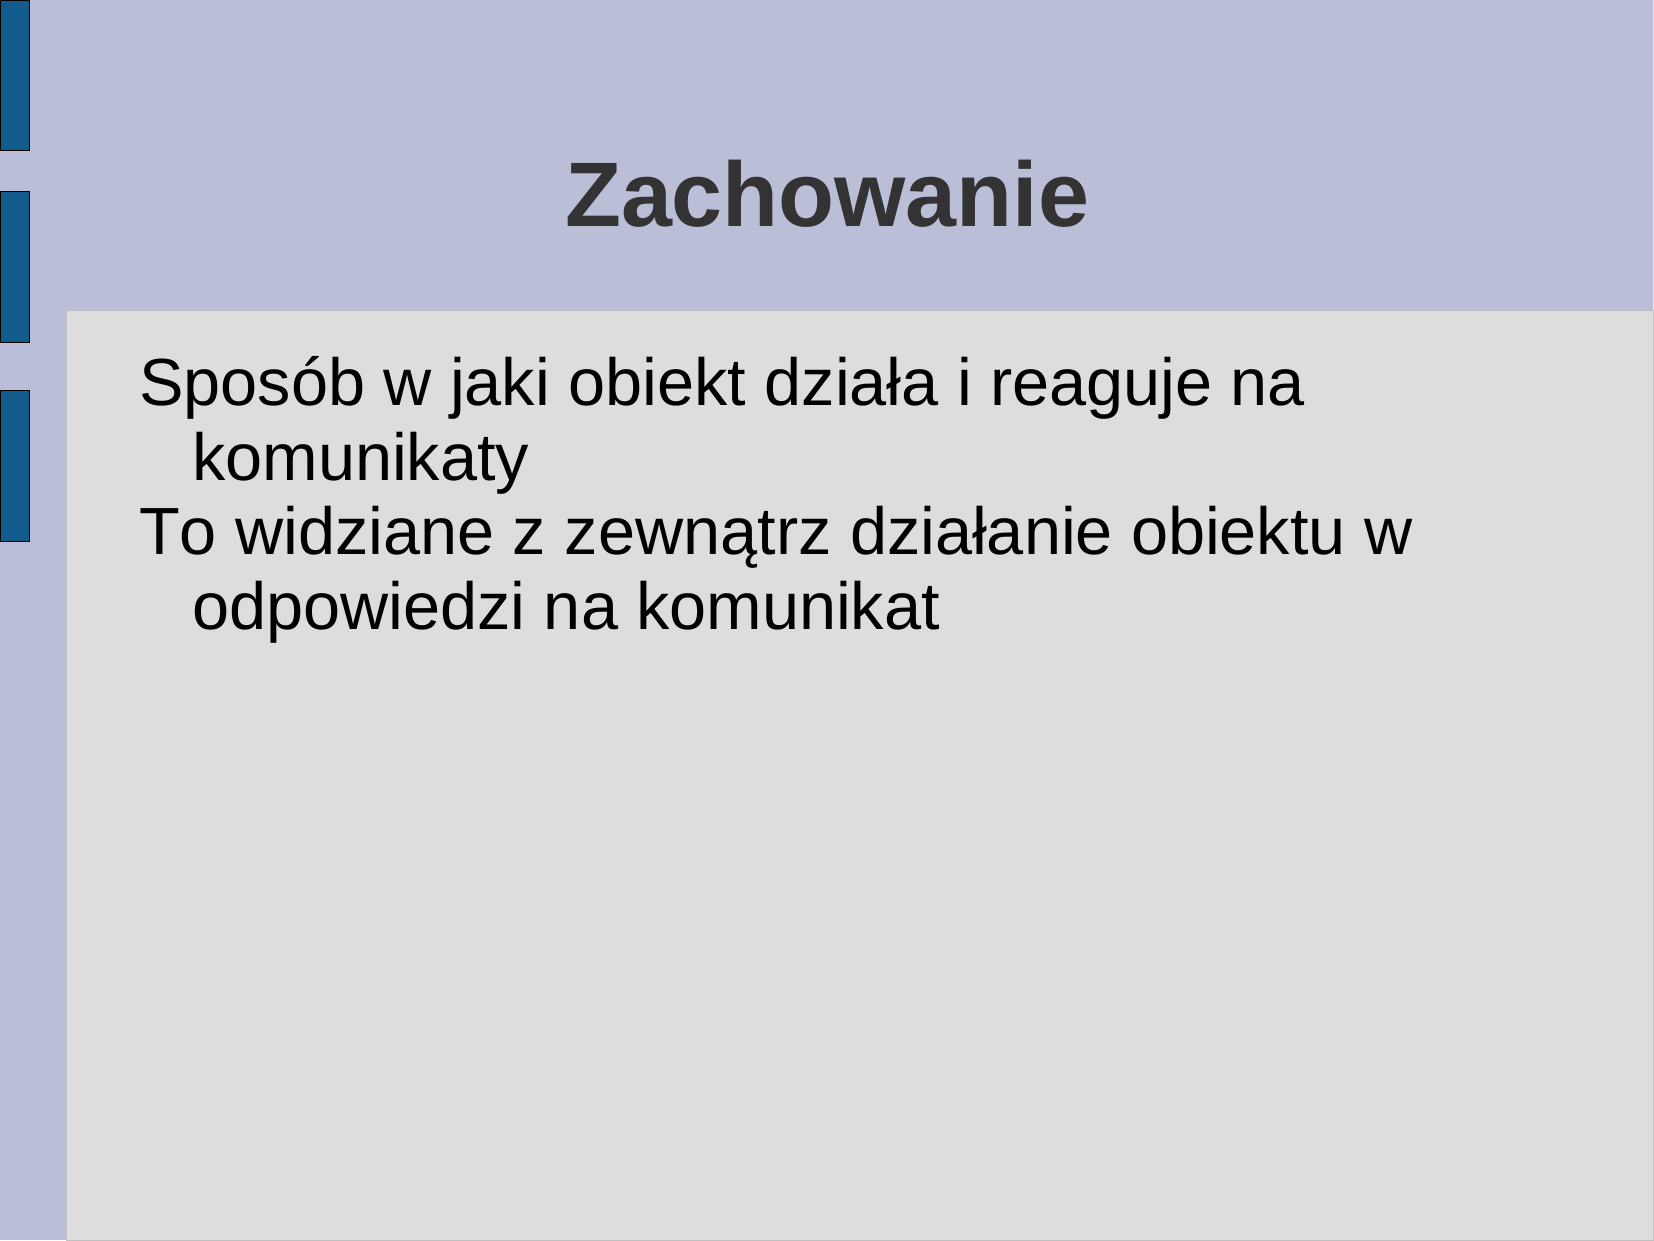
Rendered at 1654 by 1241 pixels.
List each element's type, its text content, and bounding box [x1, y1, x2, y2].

list Sposób w jaki obiekt działa i reaguje na komunikaty To widziane z zewnątrz działanie obiektu w odpowiedzi na komunikat [121, 344, 1534, 1112]
title Zachowanie [121, 98, 1534, 291]
